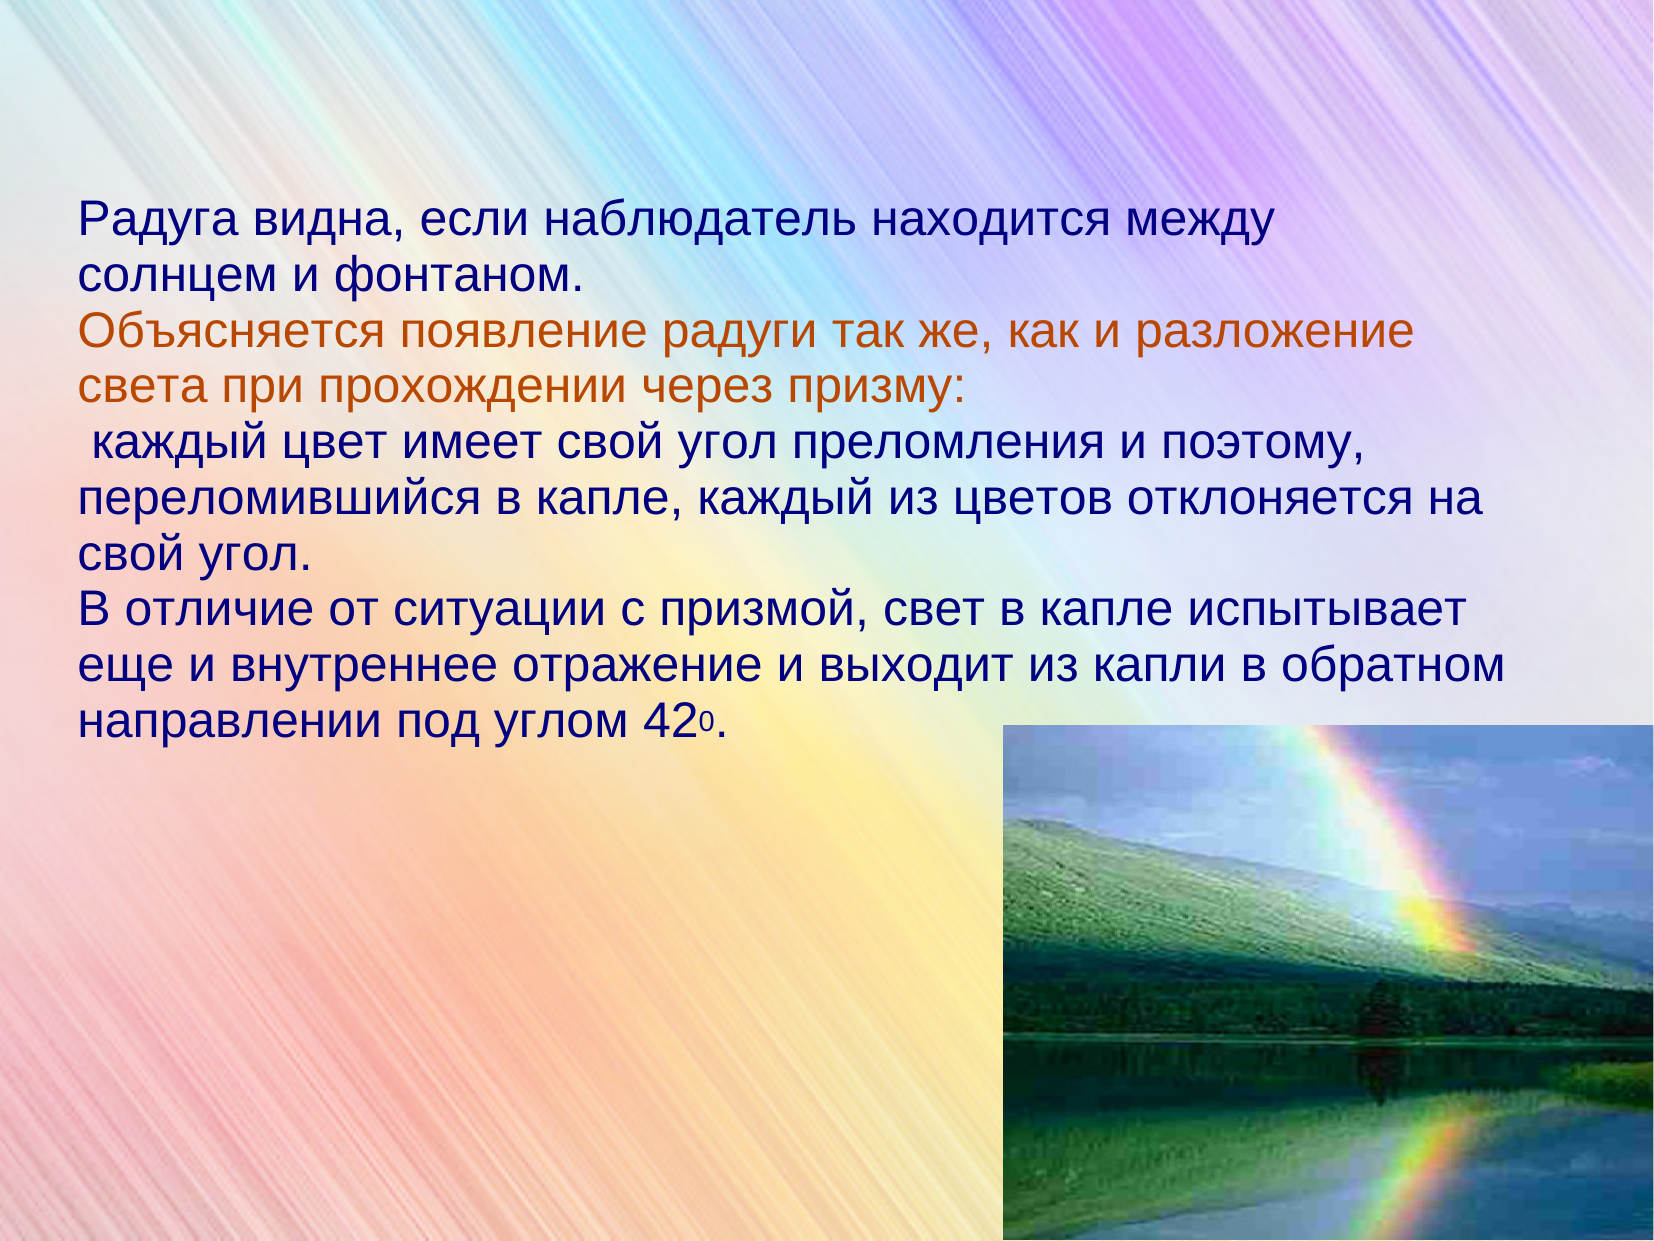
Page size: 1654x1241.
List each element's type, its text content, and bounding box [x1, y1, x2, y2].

picture [0, 0, 1654, 1241]
text_box Радуга видна, если наблюдатель находится между солнцем и фонтаном. Объясняется появление радуги так же, как и разложение света при прохождении через призму: каждый цвет имеет свой угол преломления и поэтому, переломившийся в капле, каждый из цветов отклоняется на свой угол. В отличие от ситуации с призмой, свет в капле испытывает еще и внутреннее отражение и выходит из капли в обратном направлении под углом 420. [62, 182, 1536, 798]
